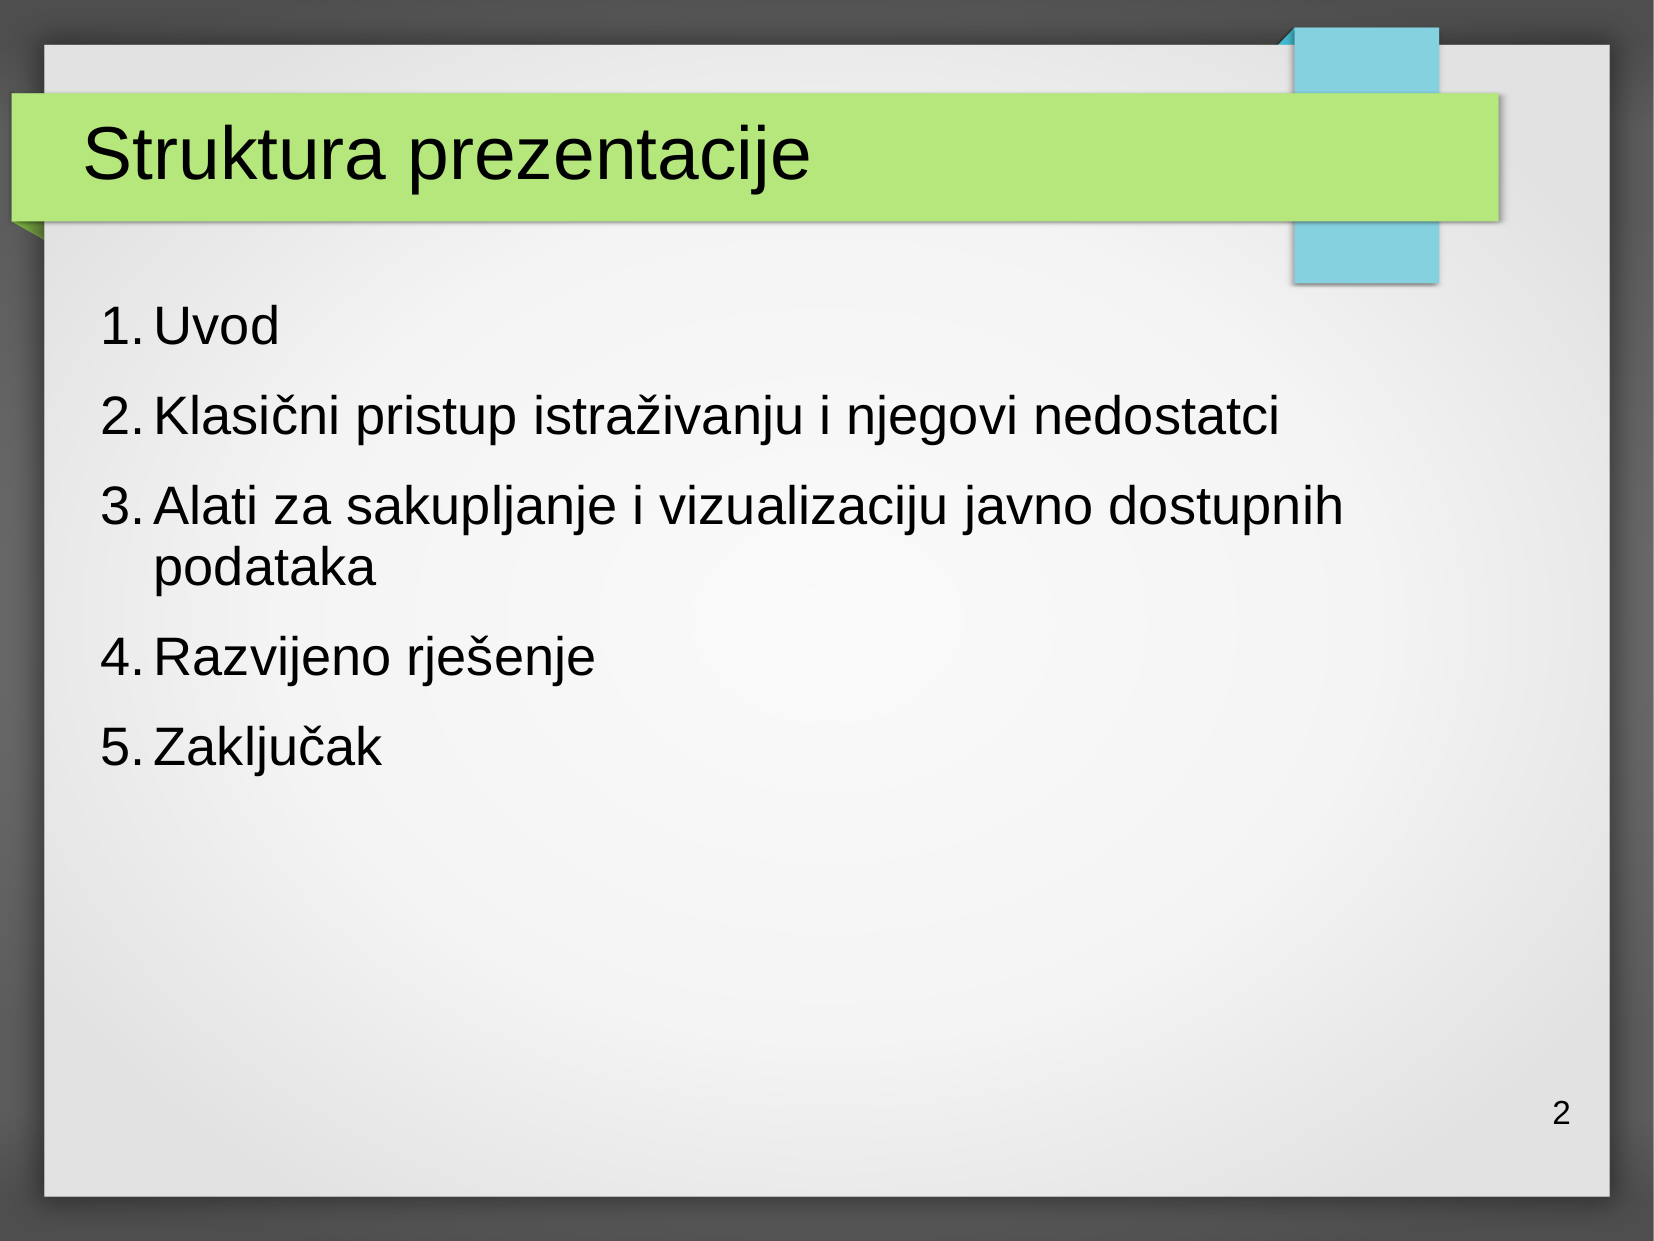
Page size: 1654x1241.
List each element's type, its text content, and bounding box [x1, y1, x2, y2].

list Uvod Klasični pristup istraživanju i njegovi nedostatci Alati za sakupljanje i vizualizaciju javno dostupnih podataka Razvijeno rješenje Zaključak [82, 295, 1571, 1015]
picture [0, 0, 1654, 1241]
title Struktura prezentacije [82, 94, 1264, 213]
